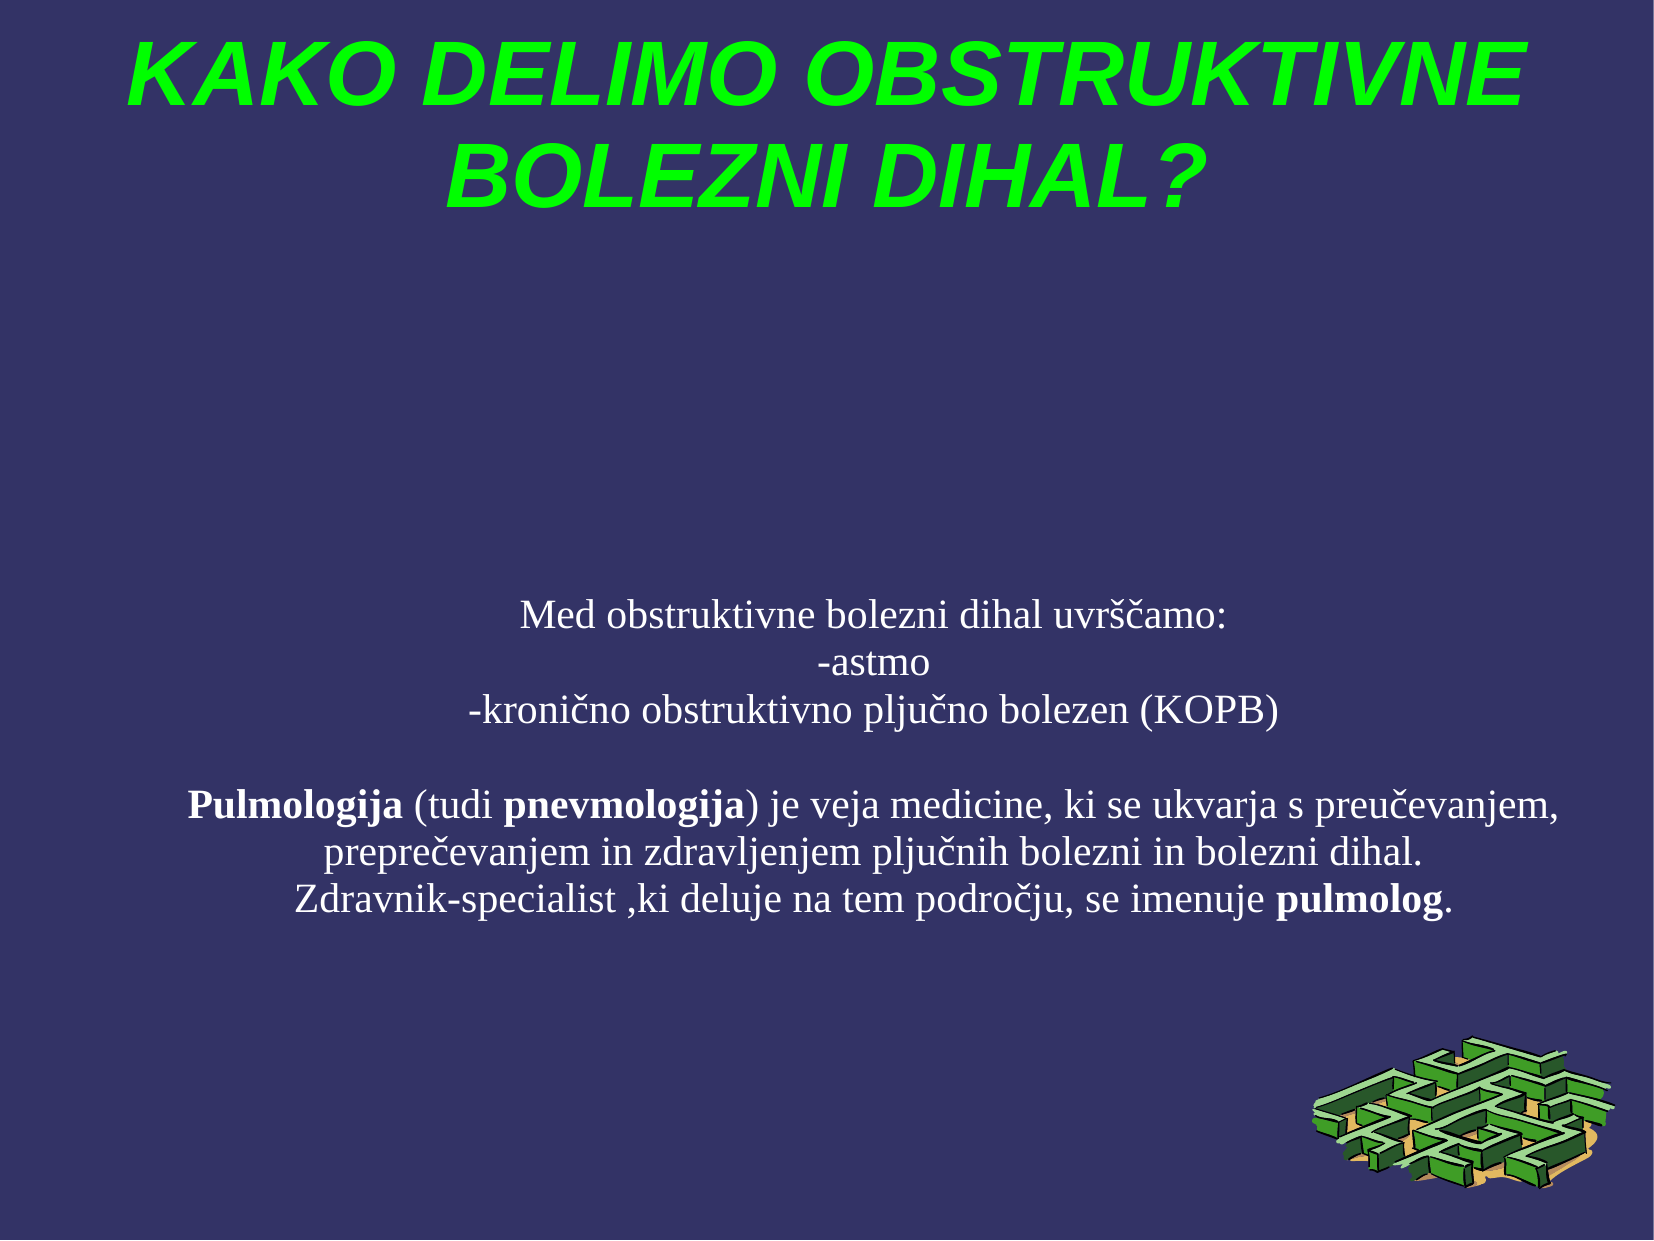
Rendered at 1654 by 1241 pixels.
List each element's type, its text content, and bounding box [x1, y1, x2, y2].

subtitle Med obstruktivne bolezni dihal uvrščamo: -astmo -kronično obstruktivno pljučno bolezen (KOPB) Pulmologija (tudi pnevmologija) je veja medicine, ki se ukvarja s preučevanjem, preprečevanjem in zdravljenjem pljučnih bolezni in bolezni dihal. Zdravnik-specialist ,ki deluje na tem področju, se imenuje pulmolog. [178, 372, 1570, 1139]
title KAKO DELIMO OBSTRUKTIVNE BOLEZNI DIHAL? [121, 20, 1534, 226]
